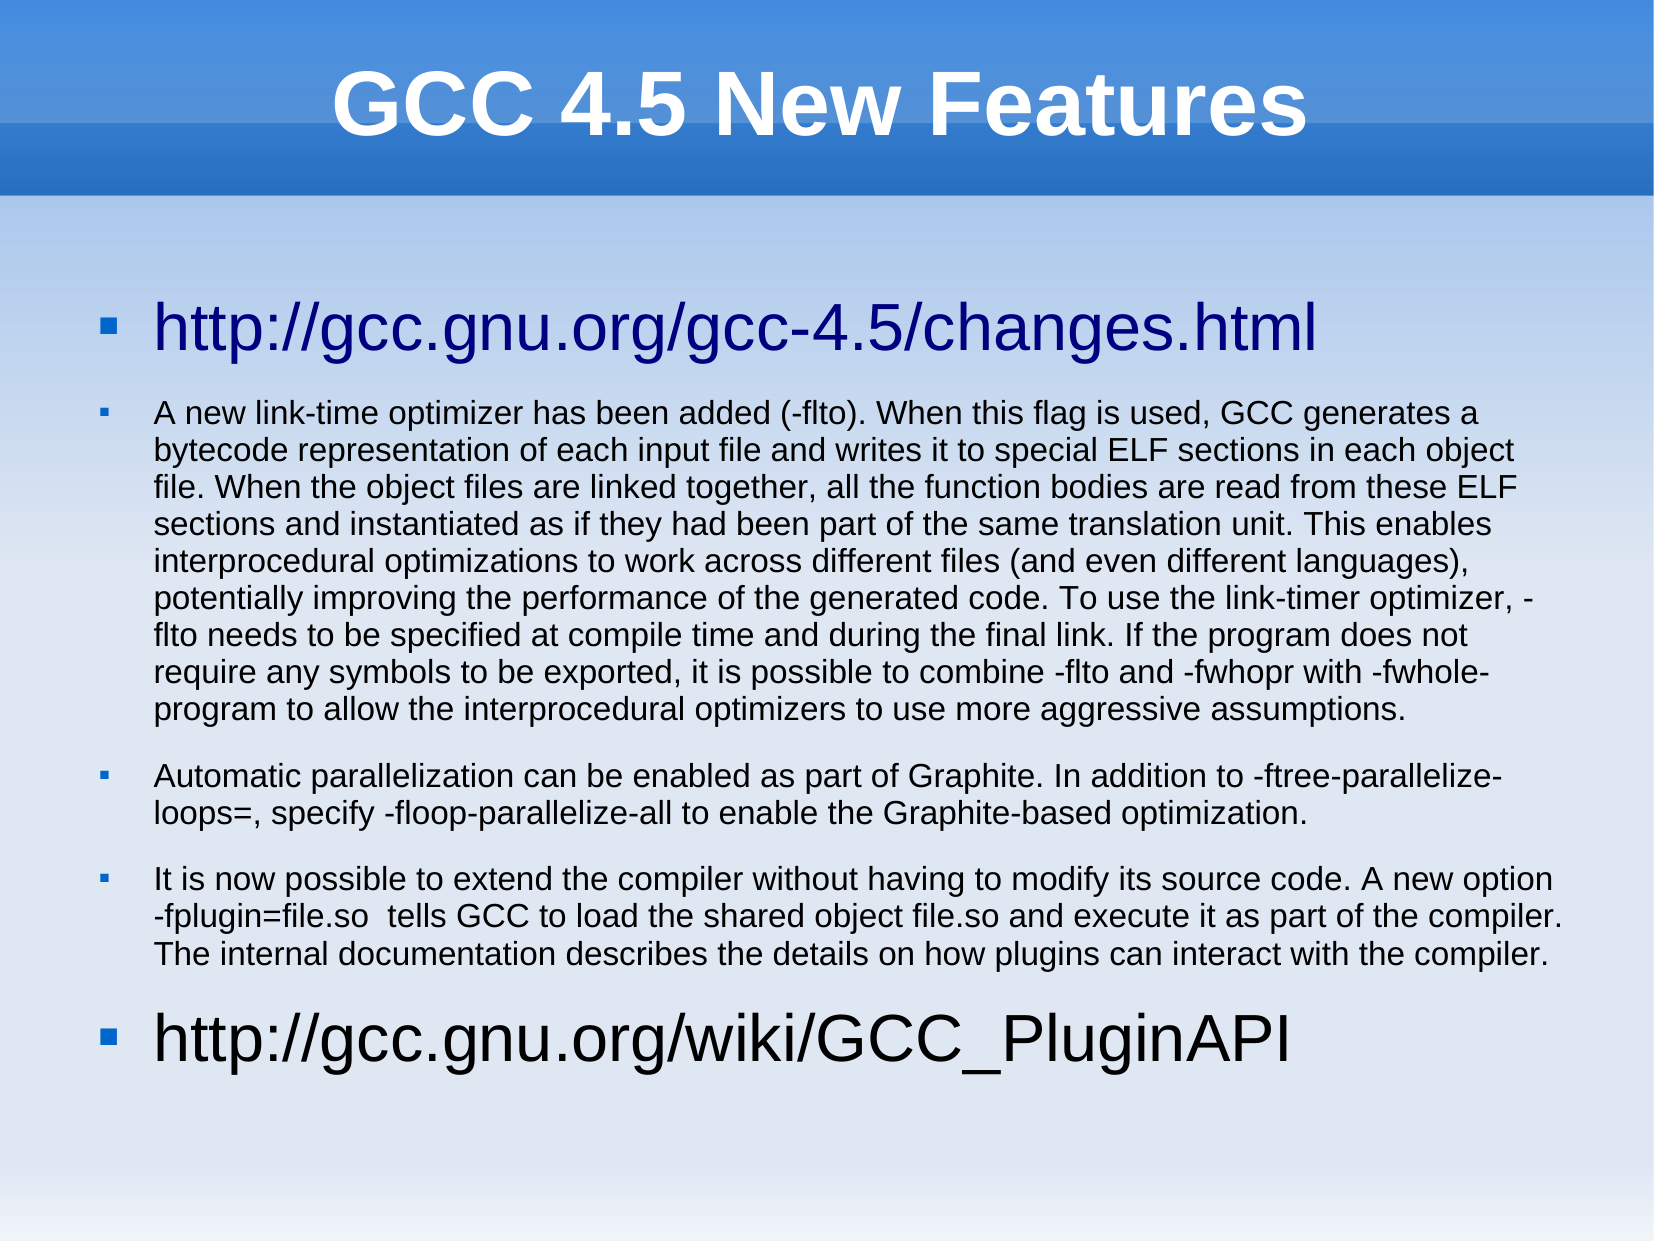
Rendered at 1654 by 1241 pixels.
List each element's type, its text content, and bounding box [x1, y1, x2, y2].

title GCC 4.5 New Features [76, 7, 1565, 200]
picture [0, 0, 1654, 1241]
list http://gcc.gnu.org/gcc-4.5/changes.html A new link-time optimizer has been added (-flto). When this flag is used, GCC generates a bytecode representation of each input file and writes it to special ELF sections in each object file. When the object files are linked together, all the function bodies are read from these ELF sections and instantiated as if they had been part of the same translation unit. This enables interprocedural optimizations to work across different files (and even different languages), potentially improving the performance of the generated code. To use the link-timer optimizer, -flto needs to be specified at compile time and during the final link. If the program does not require any symbols to be exported, it is possible to combine -flto and -fwhopr with -fwhole-program to allow the interprocedural optimizers to use more aggressive assumptions. Automatic parallelization can be enabled as part of Graphite. In addition to -ftree-parallelize-loops=, specify -floop-parallelize-all to enable the Graphite-based optimization. It is now possible to extend the compiler without having to modify its source code. A new option -fplugin=file.so tells GCC to load the shared object file.so and execute it as part of the compiler. The internal documentation describes the details on how plugins can interact with the compiler. http://gcc.gnu.org/wiki/GCC_PluginAPI [82, 290, 1571, 1094]
